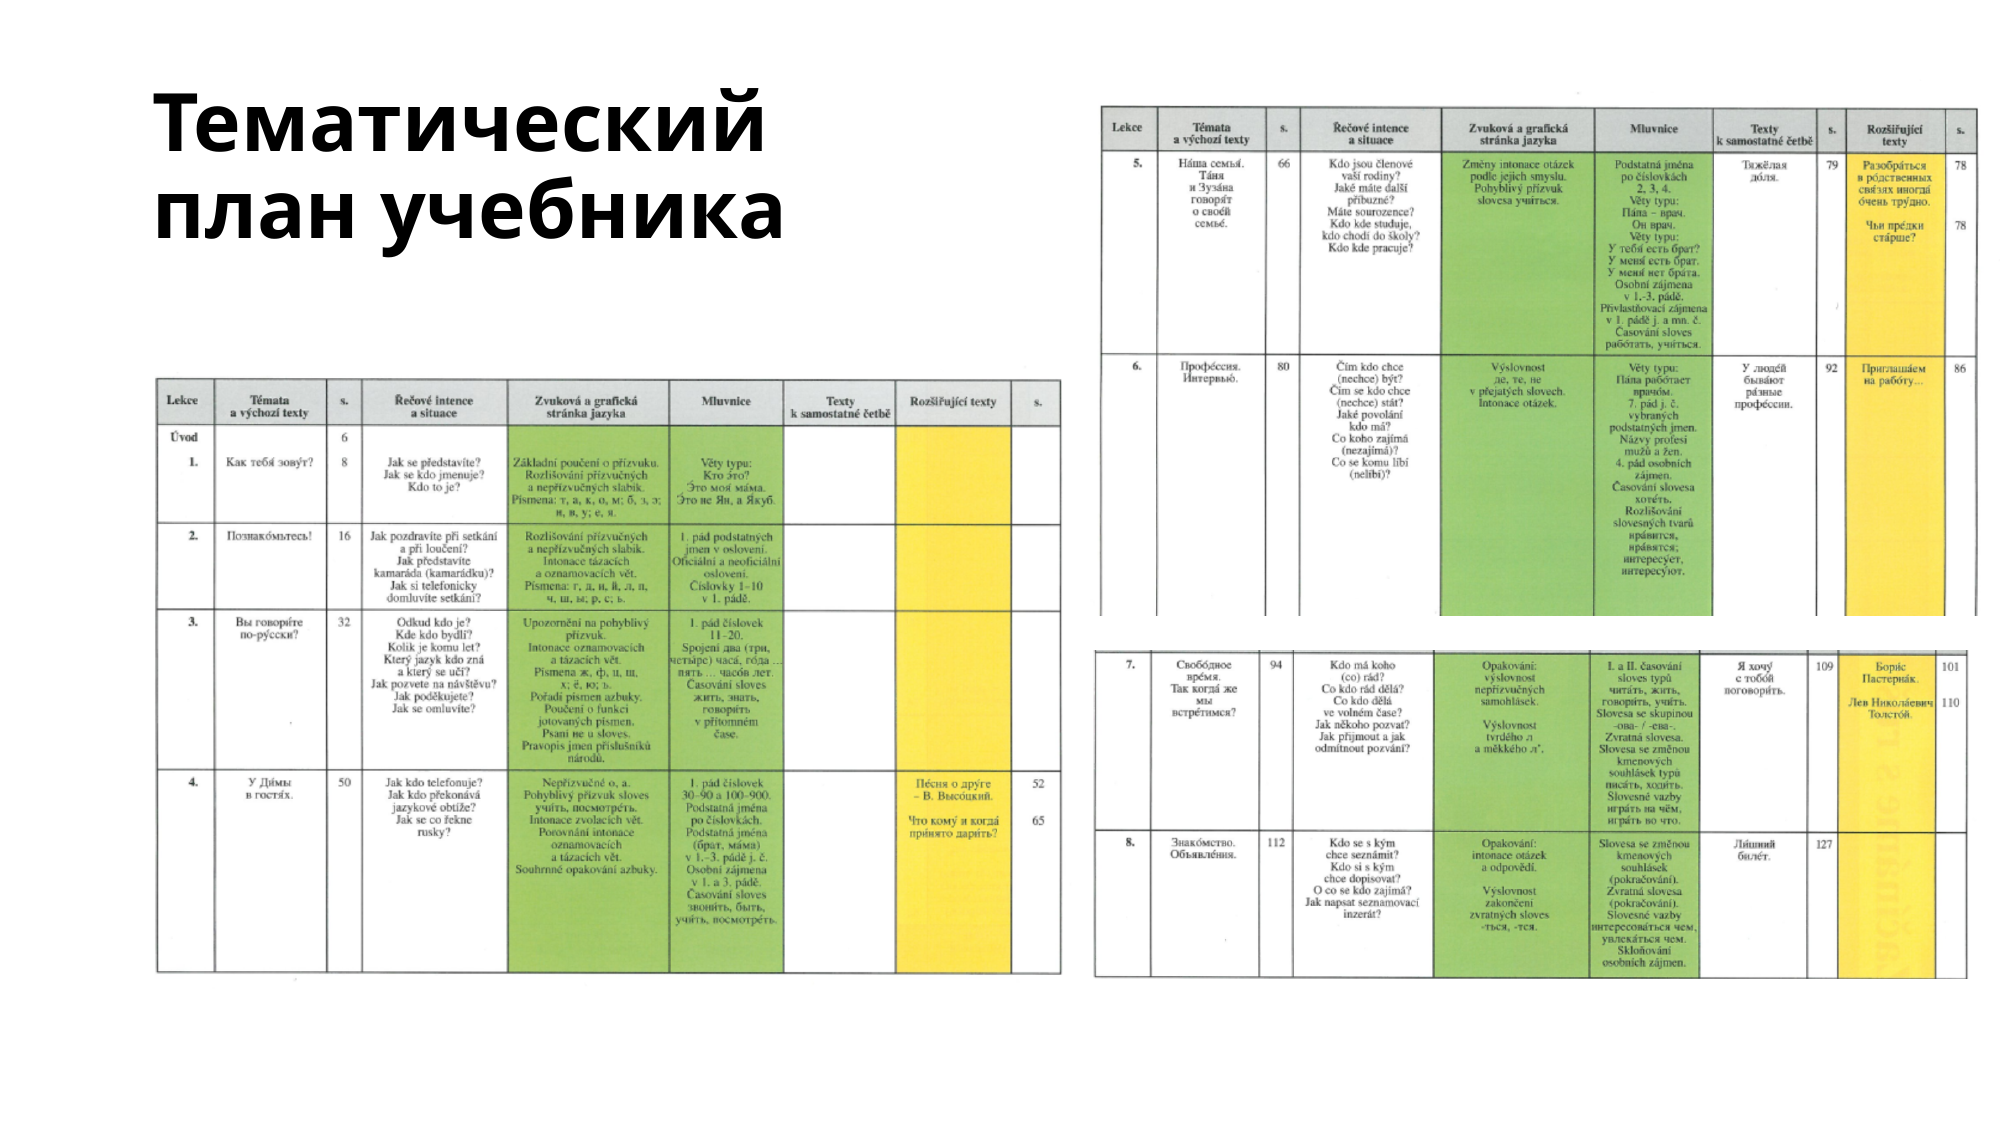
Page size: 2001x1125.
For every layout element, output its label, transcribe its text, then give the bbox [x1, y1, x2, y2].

picture [135, 365, 1980, 991]
picture [1081, 79, 2000, 616]
title Тематический план учебника [137, 59, 805, 278]
